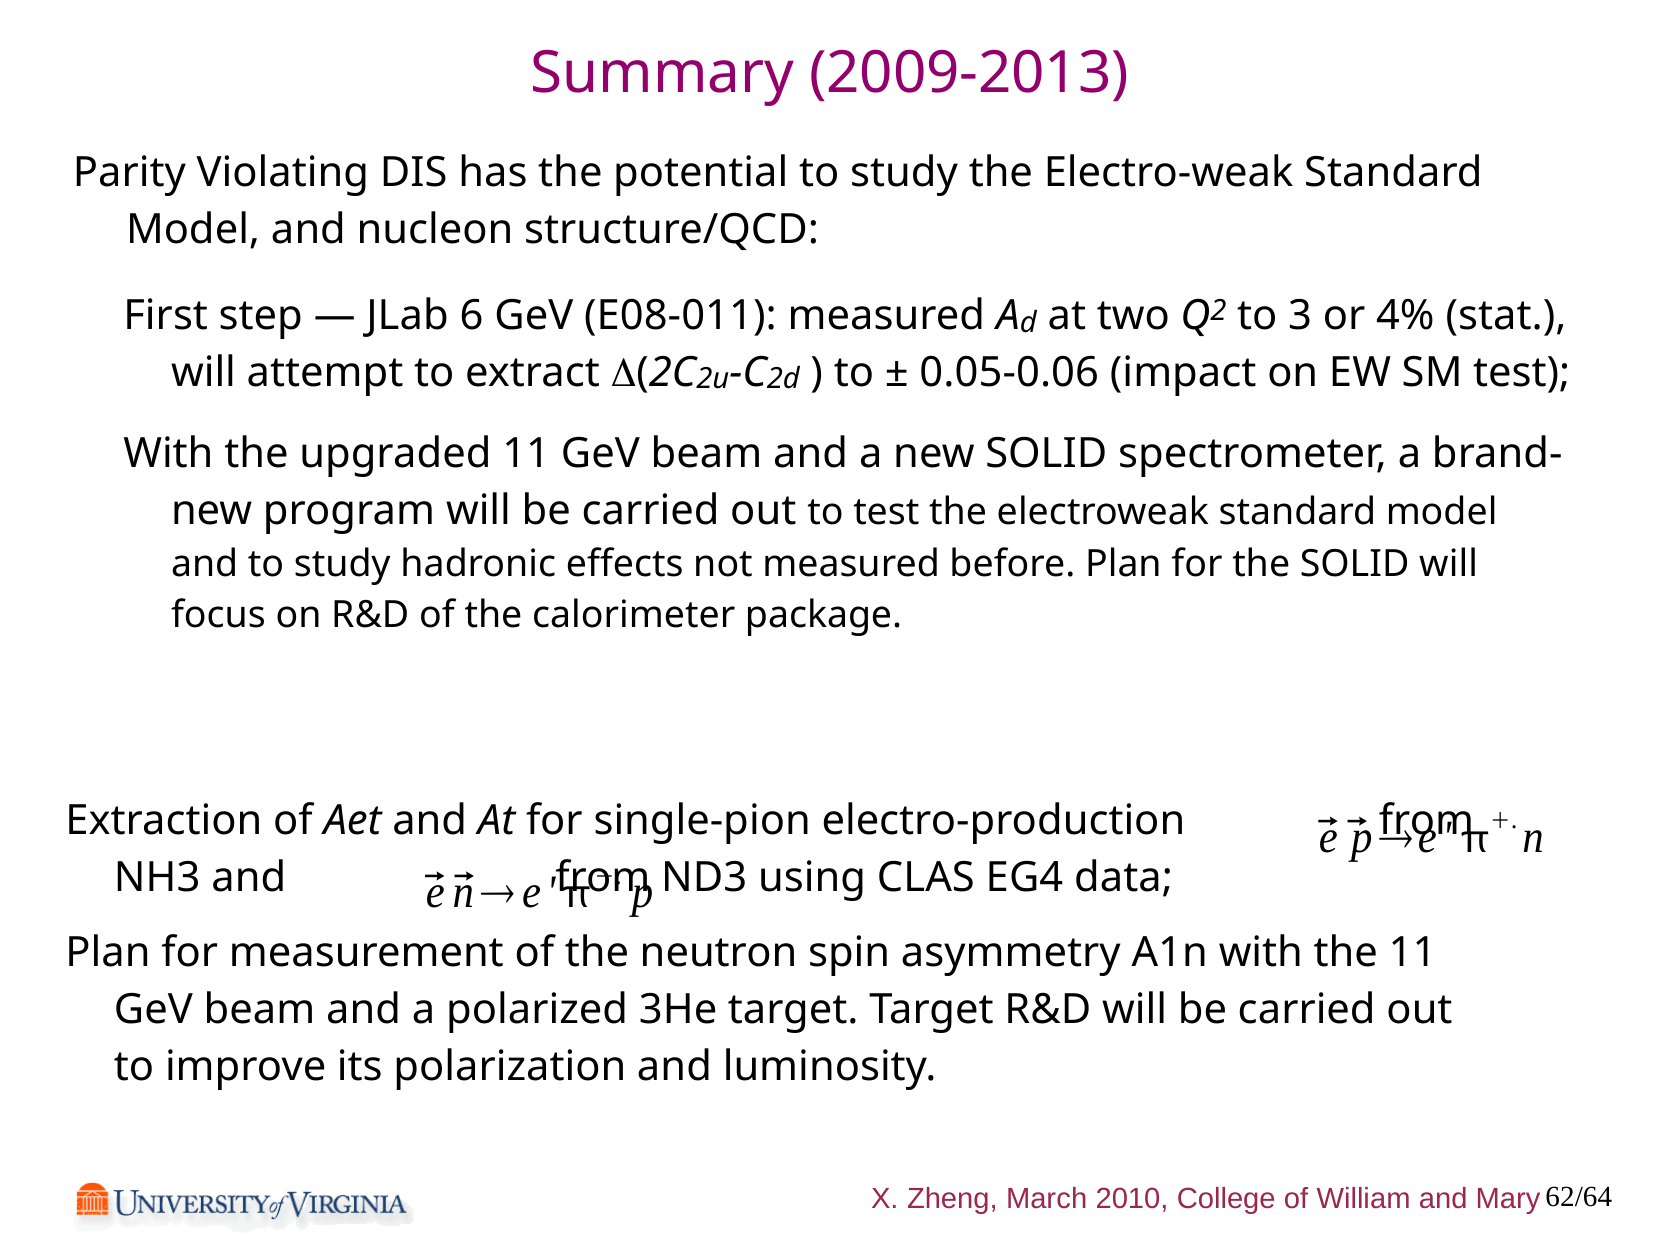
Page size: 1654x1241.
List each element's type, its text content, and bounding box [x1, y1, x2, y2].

list Parity Violating DIS has the potential to study the Electro-weak Standard Model, and nucleon structure/QCD: First step — JLab 6 GeV (E08-011): measured Ad at two Q2 to 3 or 4% (stat.), will attempt to extract D(2C2u-C2d ) to ± 0.05-0.06 (impact on EW SM test); With the upgraded 11 GeV beam and a new SOLID spectrometer, a brand-new program will be carried out to test the electroweak standard model and to study hadronic effects not measured before. Plan for the SOLID will focus on R&D of the calorimeter package. [55, 141, 1576, 757]
picture [53, 1201, 427, 1241]
chart [412, 852, 663, 920]
text_box Extraction of Aet and At for single-pion electro-production from NH3 and from ND3 using CLAS EG4 data; Plan for measurement of the neutron spin asymmetry A1n with the 11 GeV beam and a polarized 3He target. Target R&D will be carried out to improve its polarization and luminosity. [43, 782, 1501, 1201]
title Summary (2009-2013) [124, 27, 1536, 114]
chart [1305, 796, 1555, 865]
